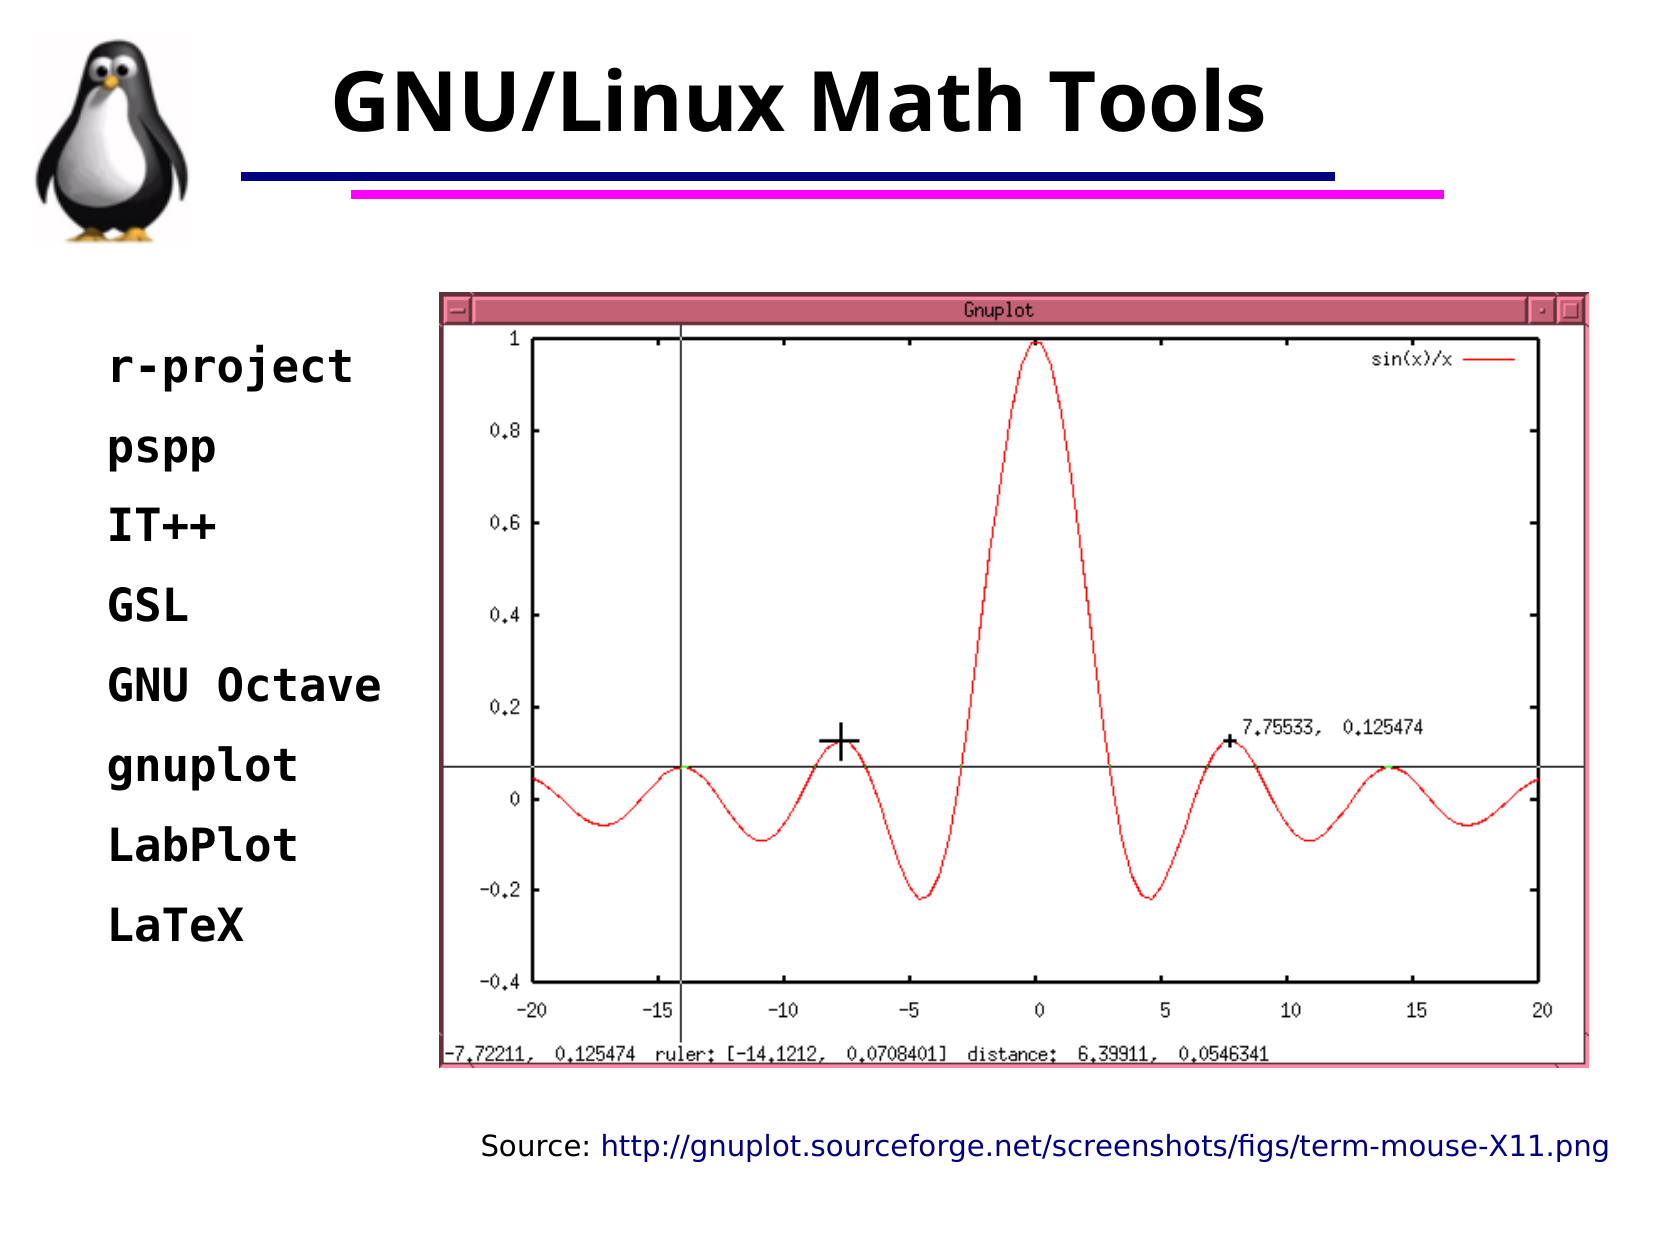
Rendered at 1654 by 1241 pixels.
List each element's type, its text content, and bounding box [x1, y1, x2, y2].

text_box r-project pspp IT++ GSL GNU Octave gnuplot LabPlot LaTeX [51, 339, 530, 1121]
text_box GNU/Linux Math Tools [330, 42, 1552, 150]
picture [30, 31, 197, 255]
picture [439, 292, 1589, 1068]
text_box Source: http://gnuplot.sourceforge.net/screenshots/figs/term-mouse-X11.png [480, 1129, 1642, 1203]
